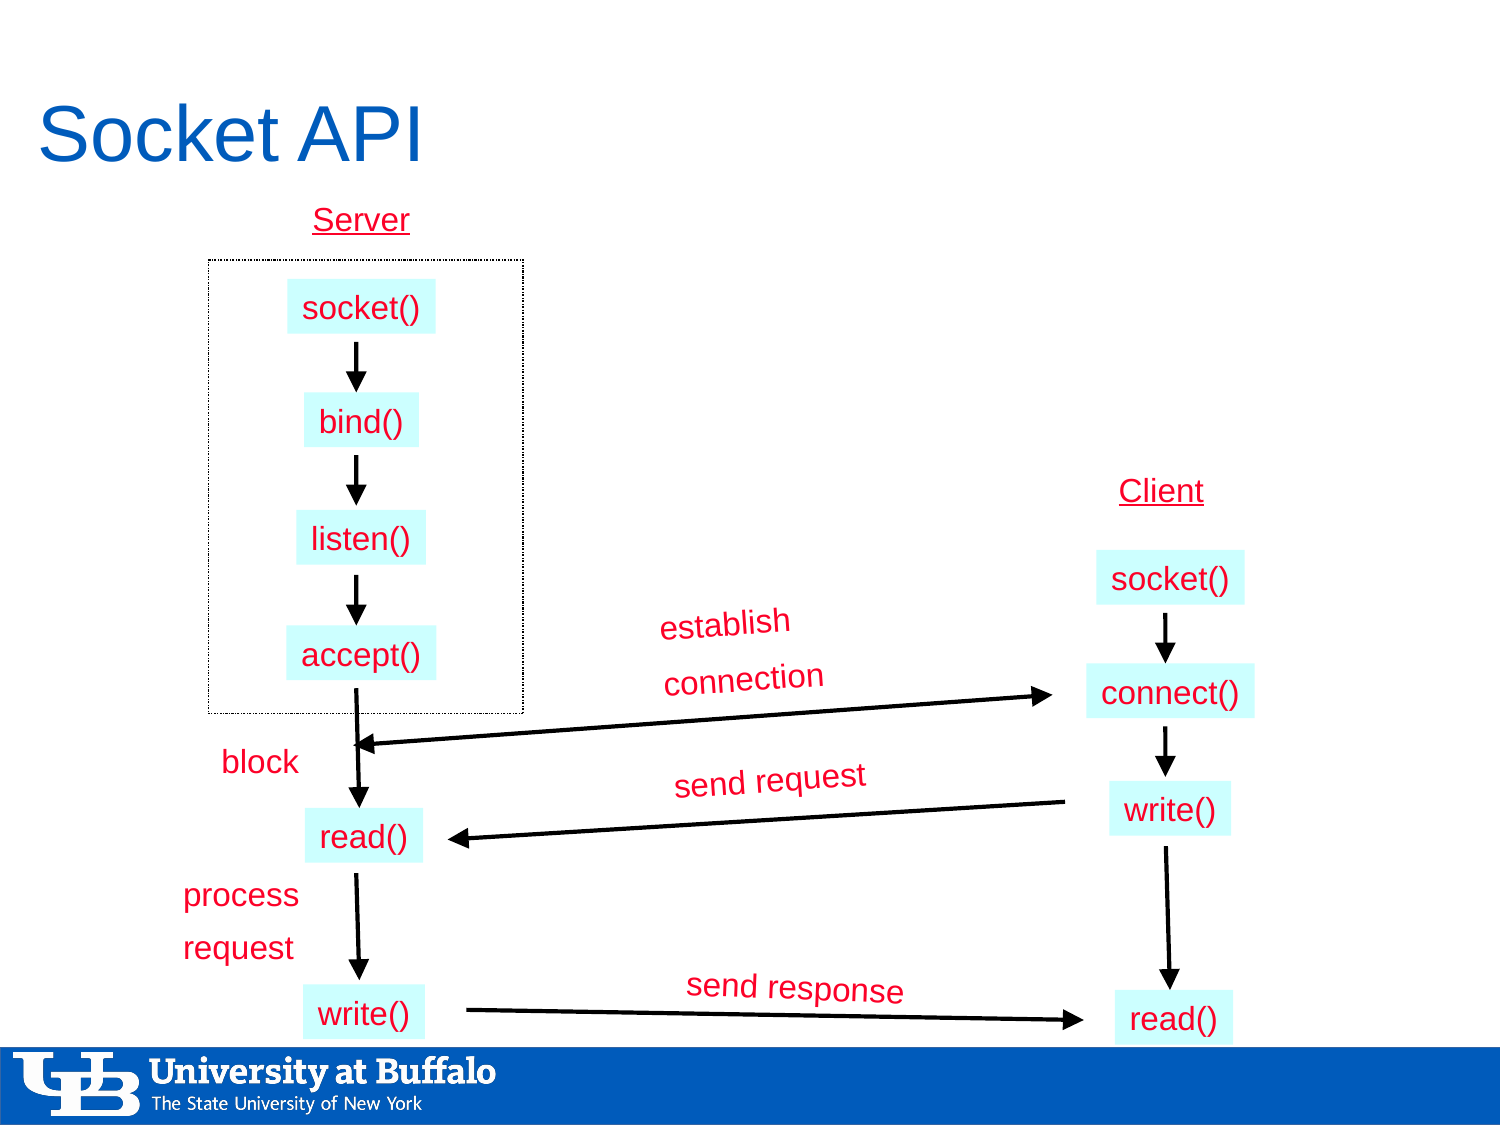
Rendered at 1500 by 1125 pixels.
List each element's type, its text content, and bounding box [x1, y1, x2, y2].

text_box accept() [286, 625, 437, 681]
text_box socket() [287, 278, 436, 334]
text_box Client [1103, 461, 1219, 517]
text_box block [206, 732, 315, 788]
picture [13, 1052, 496, 1116]
text_box send request [657, 743, 883, 815]
title Socket API [37, 40, 1388, 228]
text_box socket() [1096, 549, 1245, 605]
text_box write() [1109, 780, 1232, 836]
text_box read() [304, 807, 424, 863]
text_box send response [670, 954, 921, 1019]
text_box write() [303, 984, 425, 1040]
text_box establish connection [642, 587, 842, 712]
text_box listen() [296, 509, 426, 565]
text_box bind() [304, 392, 419, 448]
text_box read() [1114, 989, 1234, 1045]
text_box Server [297, 190, 426, 246]
text_box connect() [1086, 663, 1255, 719]
text_box process request [168, 870, 315, 974]
